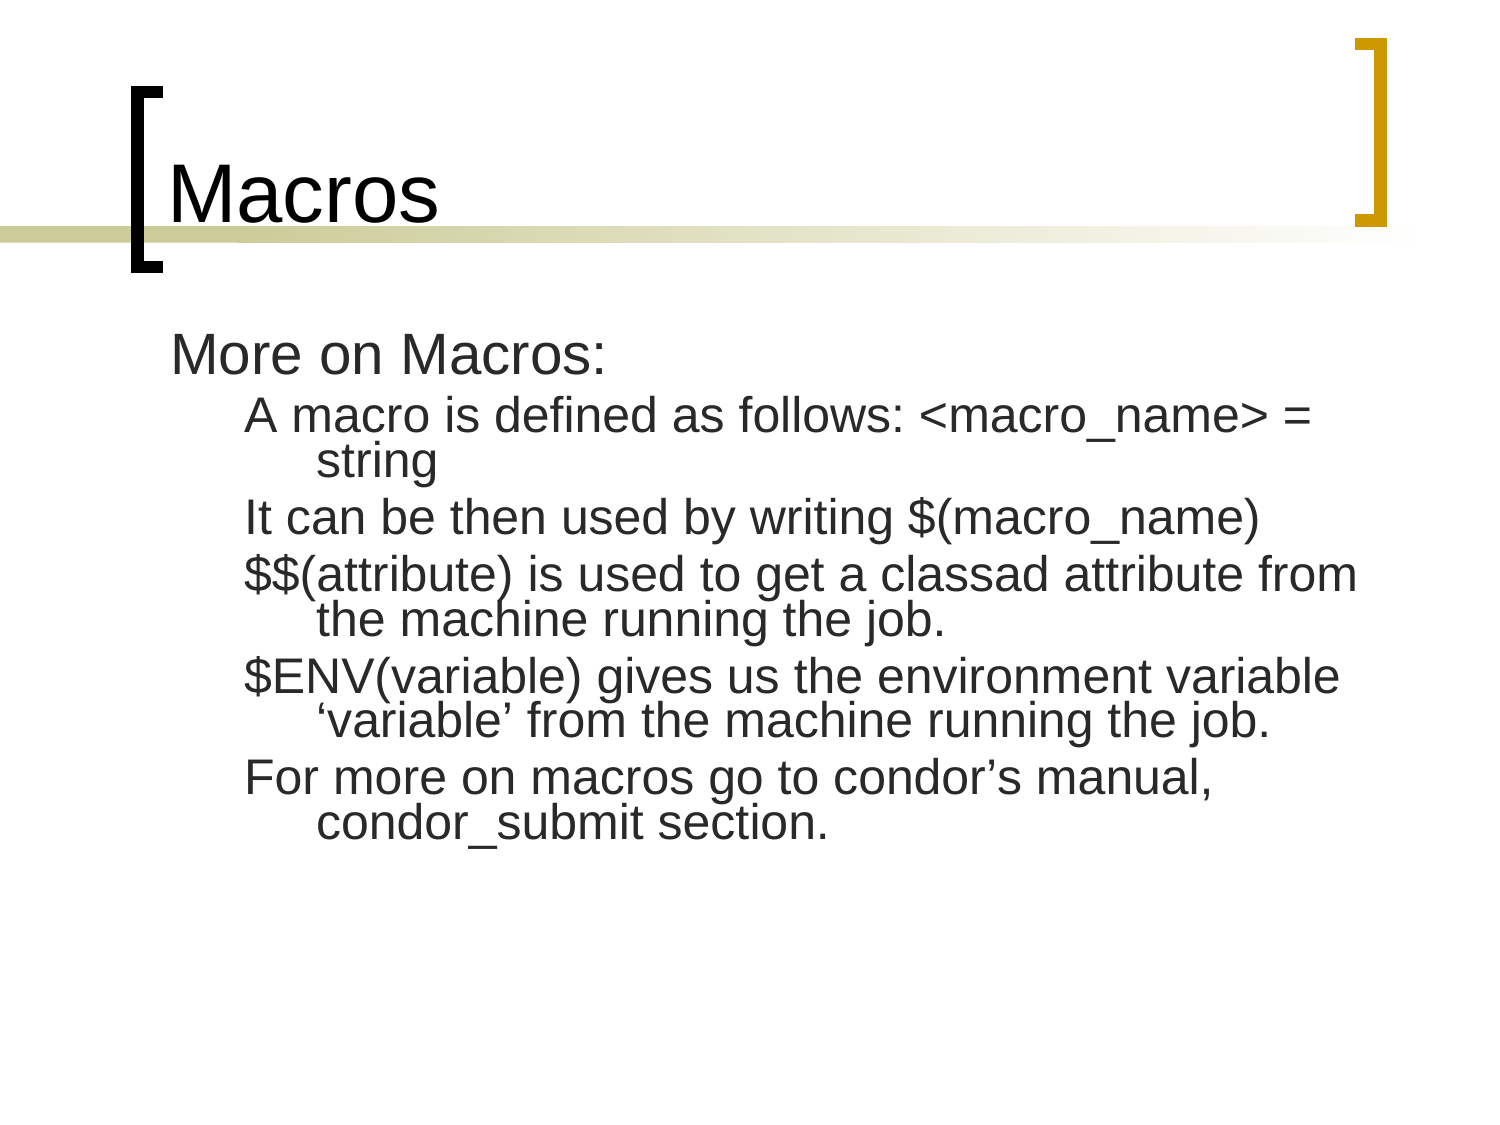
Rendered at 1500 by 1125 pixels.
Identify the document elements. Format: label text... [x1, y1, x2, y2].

title Macros [152, 15, 1328, 248]
list More on Macros: A macro is defined as follows: <macro_name> = string It can be then used by writing $(macro_name) $$(attribute) is used to get a classad attribute from the machine running the job. $ENV(variable) gives us the environment variable ‘variable’ from the machine running the job. For more on macros go to condor’s manual, condor_submit section. [155, 324, 1413, 1001]
